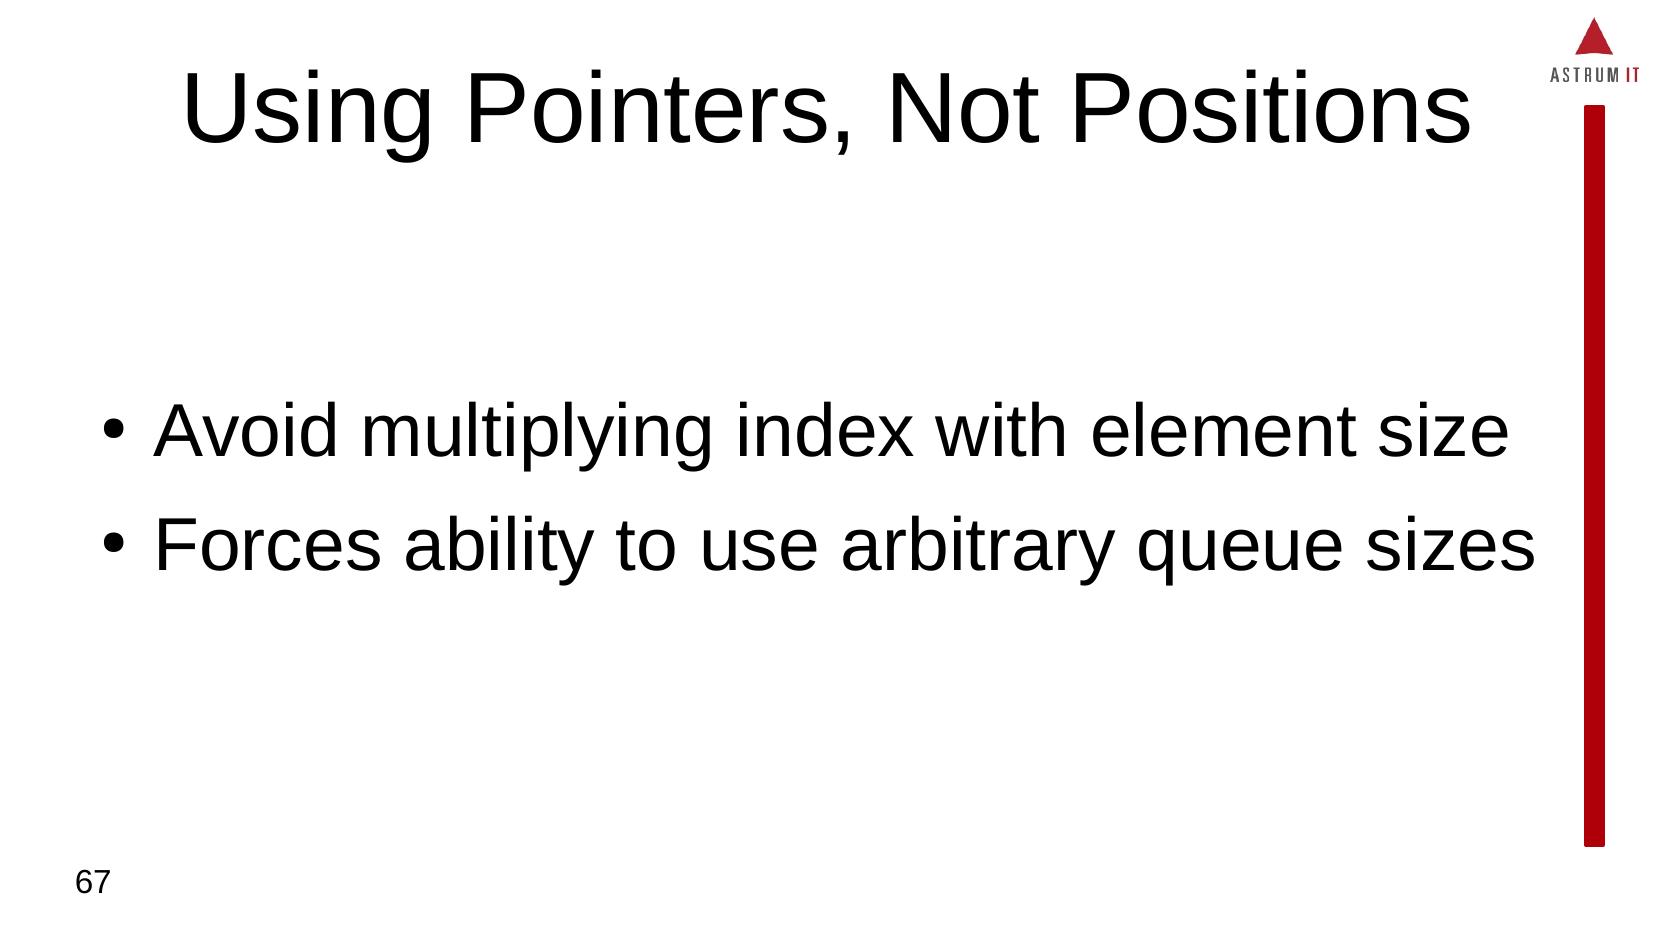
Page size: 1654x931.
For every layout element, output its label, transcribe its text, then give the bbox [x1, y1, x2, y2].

list Avoid multiplying index with element size Forces ability to use arbitrary queue sizes [82, 217, 1571, 757]
picture [1550, 17, 1639, 82]
title Using Pointers, Not Positions [114, 30, 1541, 186]
